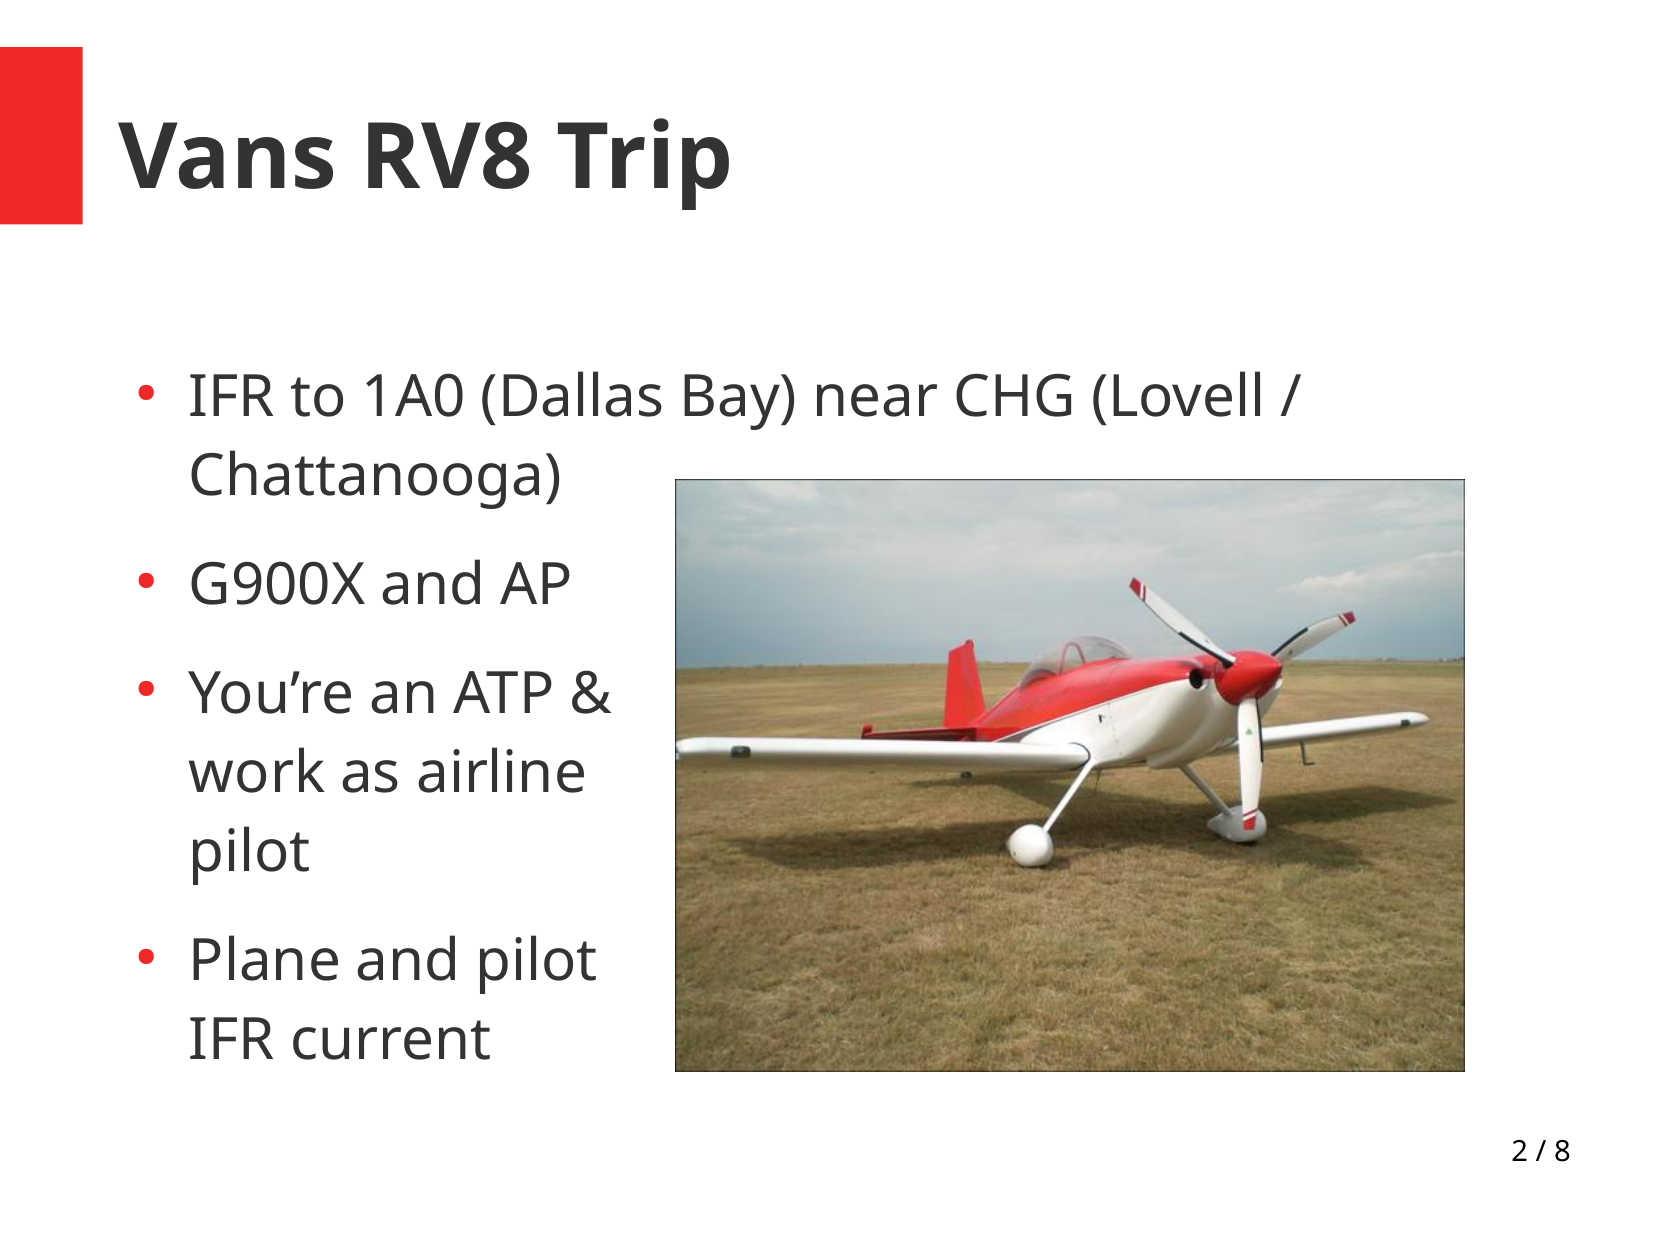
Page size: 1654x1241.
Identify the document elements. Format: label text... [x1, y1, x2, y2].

picture [675, 479, 1465, 1073]
list IFR to 1A0 (Dallas Bay) near CHG (Lovell / Chattanooga) G900X and AP You’re an ATP & work as airline pilot Plane and pilot IFR current [118, 354, 1536, 1074]
title Vans RV8 Trip [118, 49, 1571, 257]
